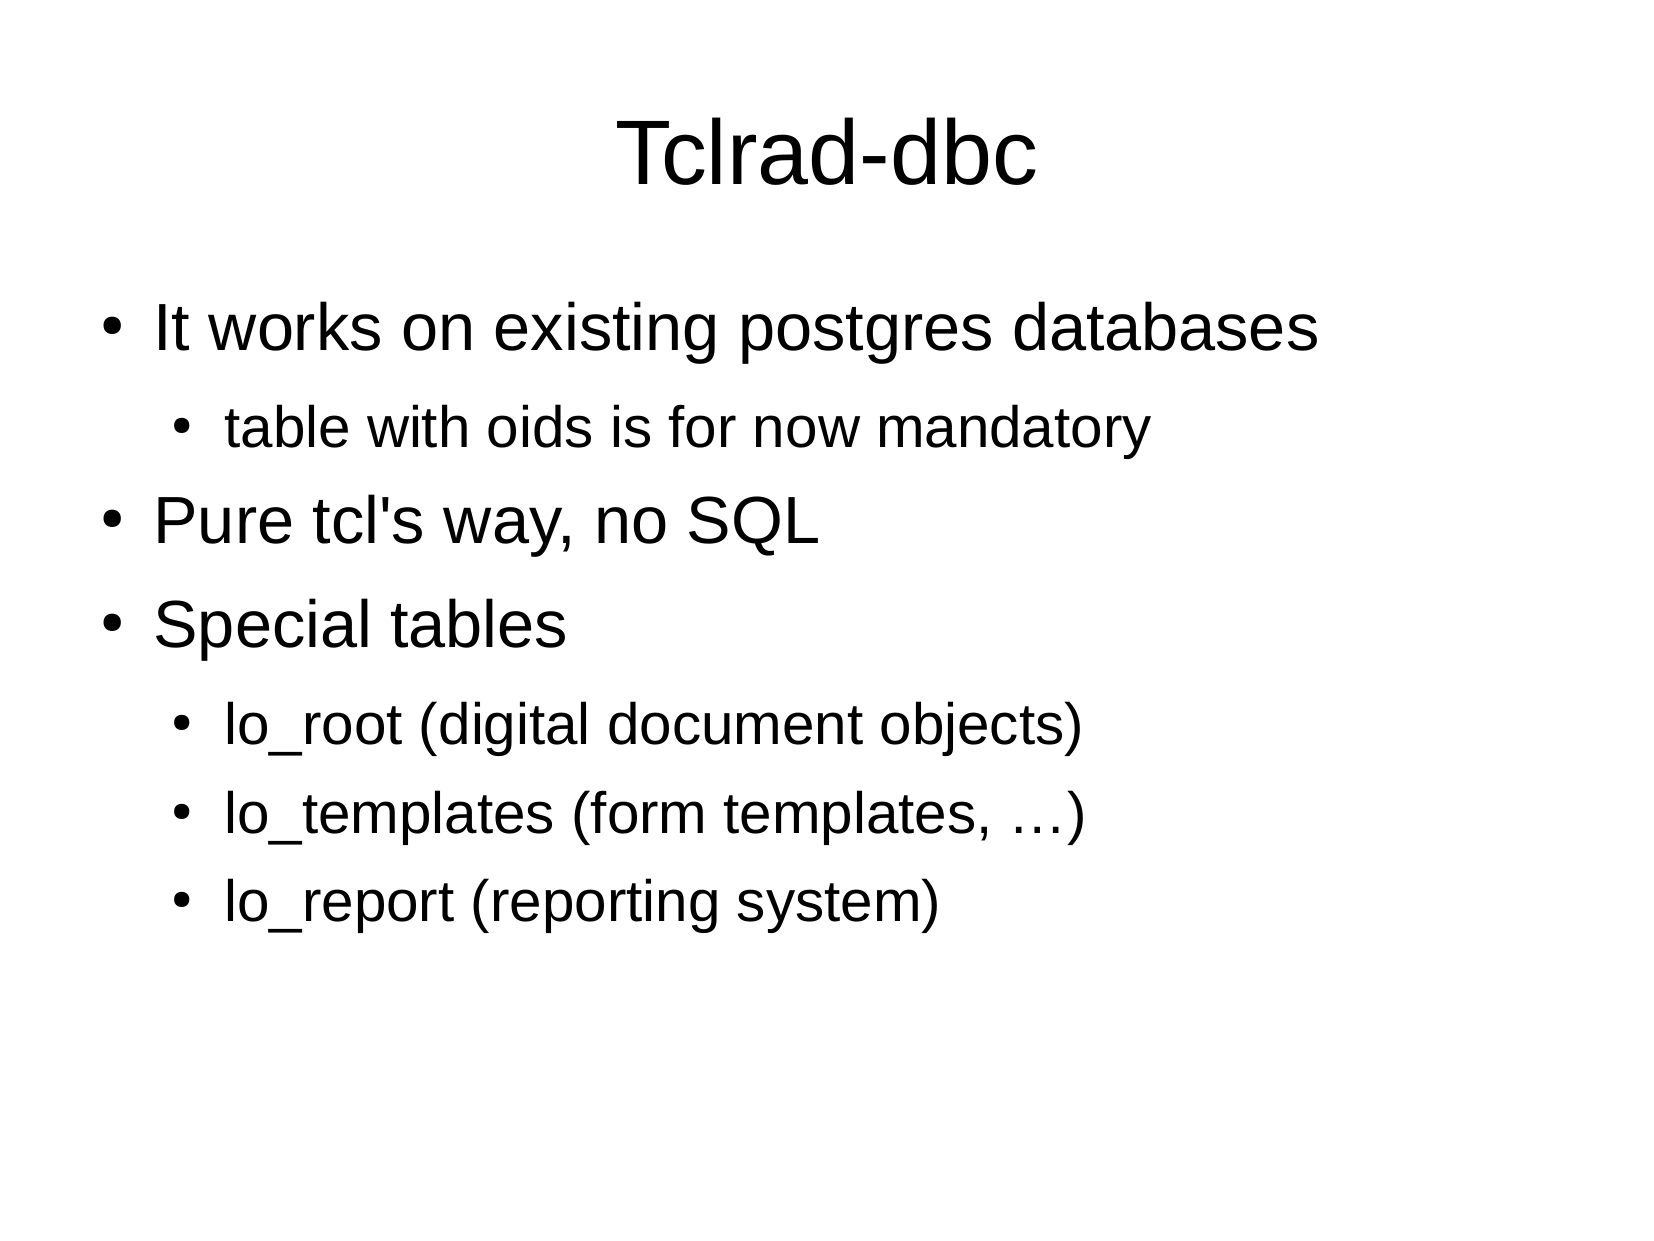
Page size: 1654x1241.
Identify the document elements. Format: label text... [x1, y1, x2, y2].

title Tclrad-dbc [82, 56, 1571, 250]
list It works on existing postgres databases table with oids is for now mandatory Pure tcl's way, no SQL Special tables lo_root (digital document objects) lo_templates (form templates, …) lo_report (reporting system) [82, 290, 1571, 1094]
